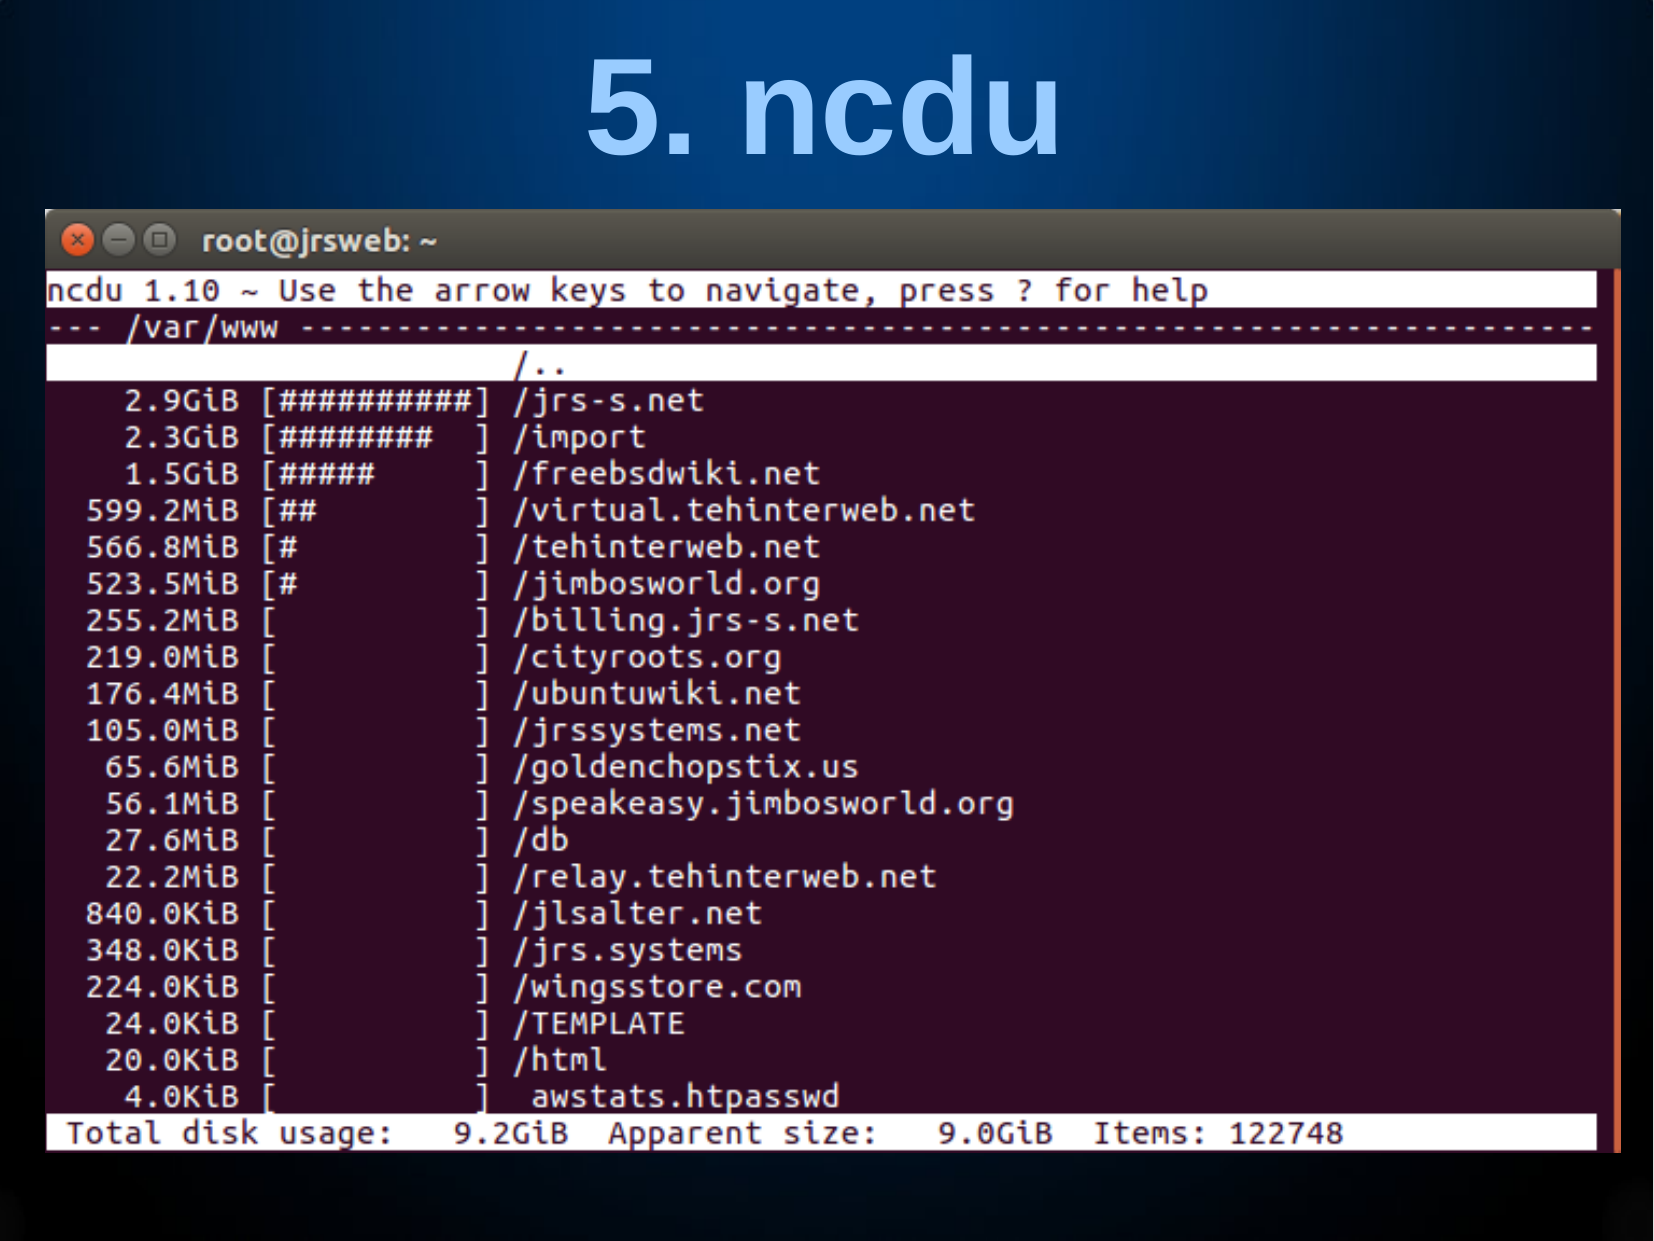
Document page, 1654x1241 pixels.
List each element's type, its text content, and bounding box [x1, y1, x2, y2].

picture [0, 0, 1654, 1241]
title 5. ncdu [0, 2, 1651, 211]
